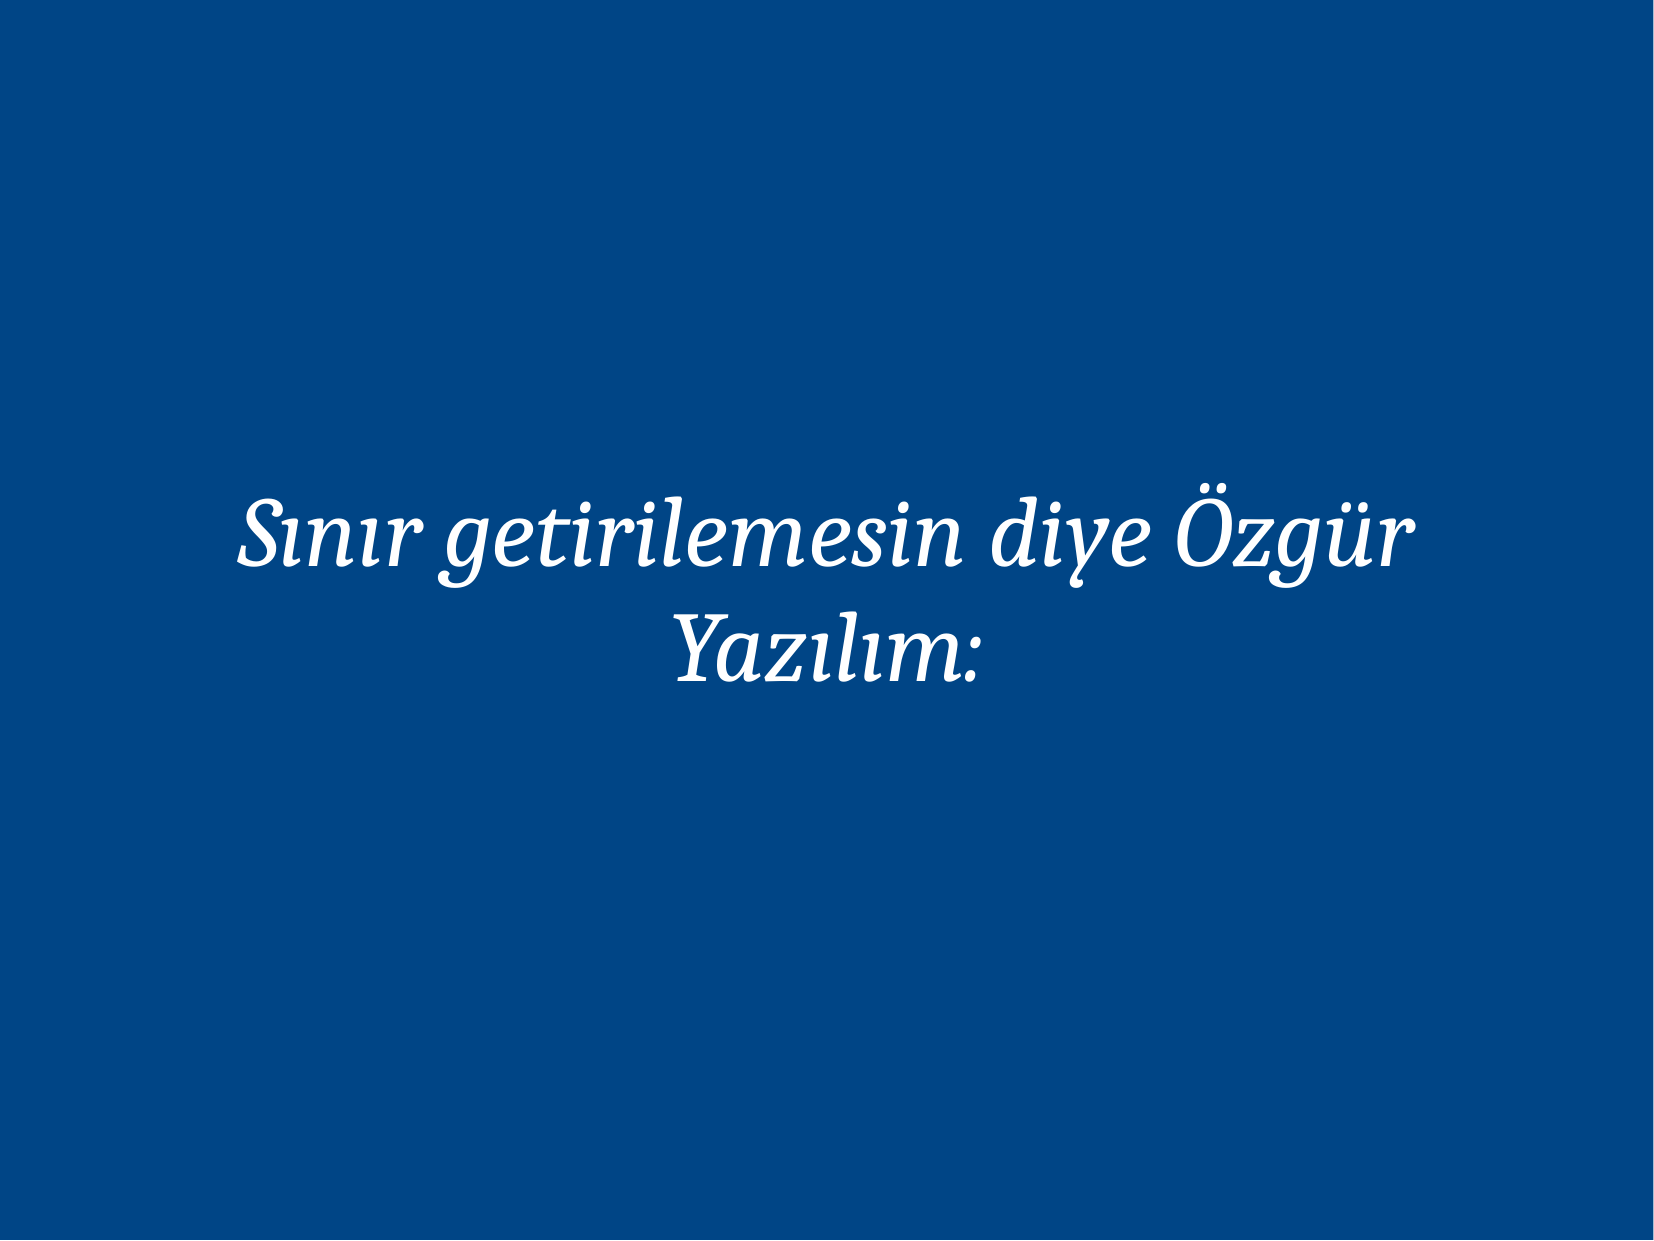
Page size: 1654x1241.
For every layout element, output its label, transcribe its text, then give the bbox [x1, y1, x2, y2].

title Sınır getirilemesin diye Özgür Yazılım: [82, 179, 1571, 1004]
